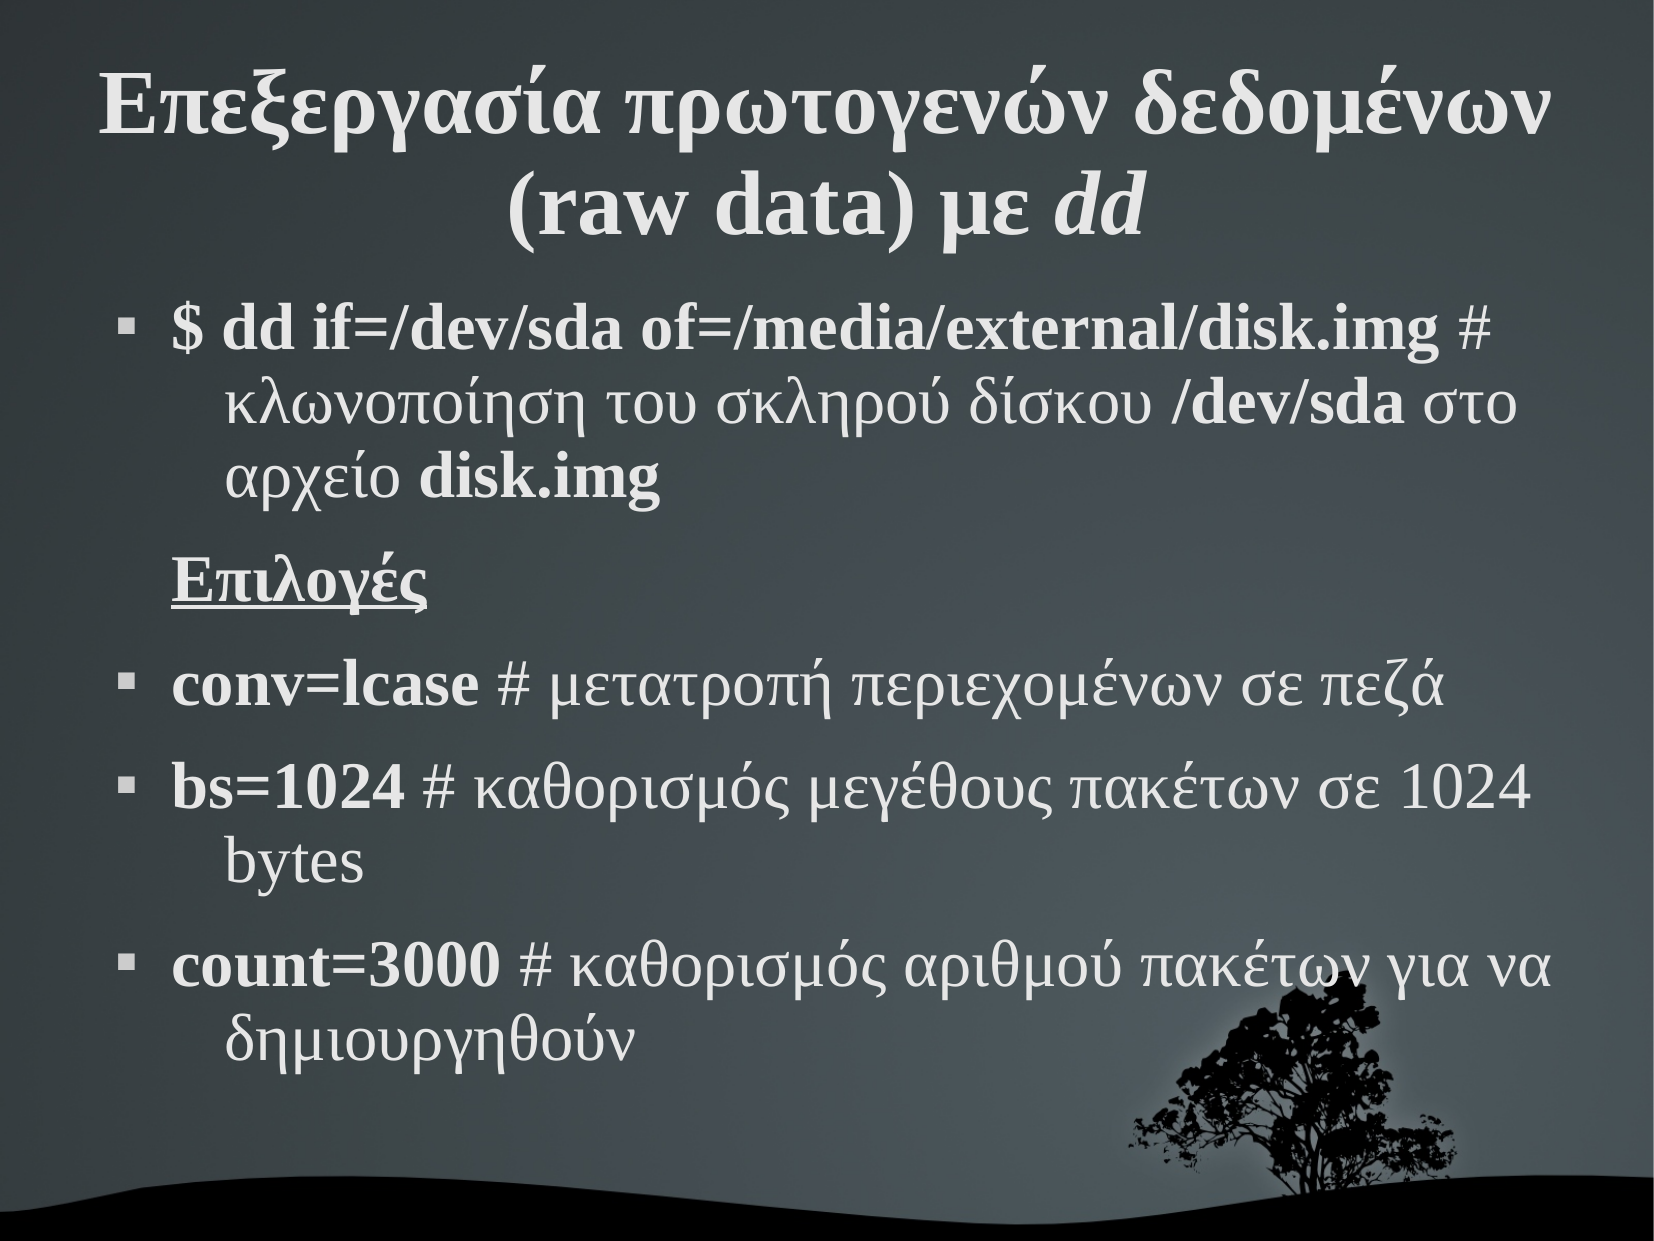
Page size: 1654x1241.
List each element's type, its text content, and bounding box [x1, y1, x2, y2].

title Επεξεργασία πρωτογενών δεδομένων (raw data) με dd [82, 33, 1571, 273]
list $ dd if=/dev/sda of=/media/external/disk.img # κλωνοποίηση του σκληρού δίσκου /dev/sda στο αρχείο disk.img Επιλογές conv=lcase # μετατροπή περιεχομένων σε πεζά bs=1024 # καθορισμός μεγέθους πακέτων σε 1024 bytes count=3000 # καθορισμός αριθμού πακέτων για να δημιουργηθούν [82, 290, 1571, 1181]
picture [0, 0, 1654, 1241]
